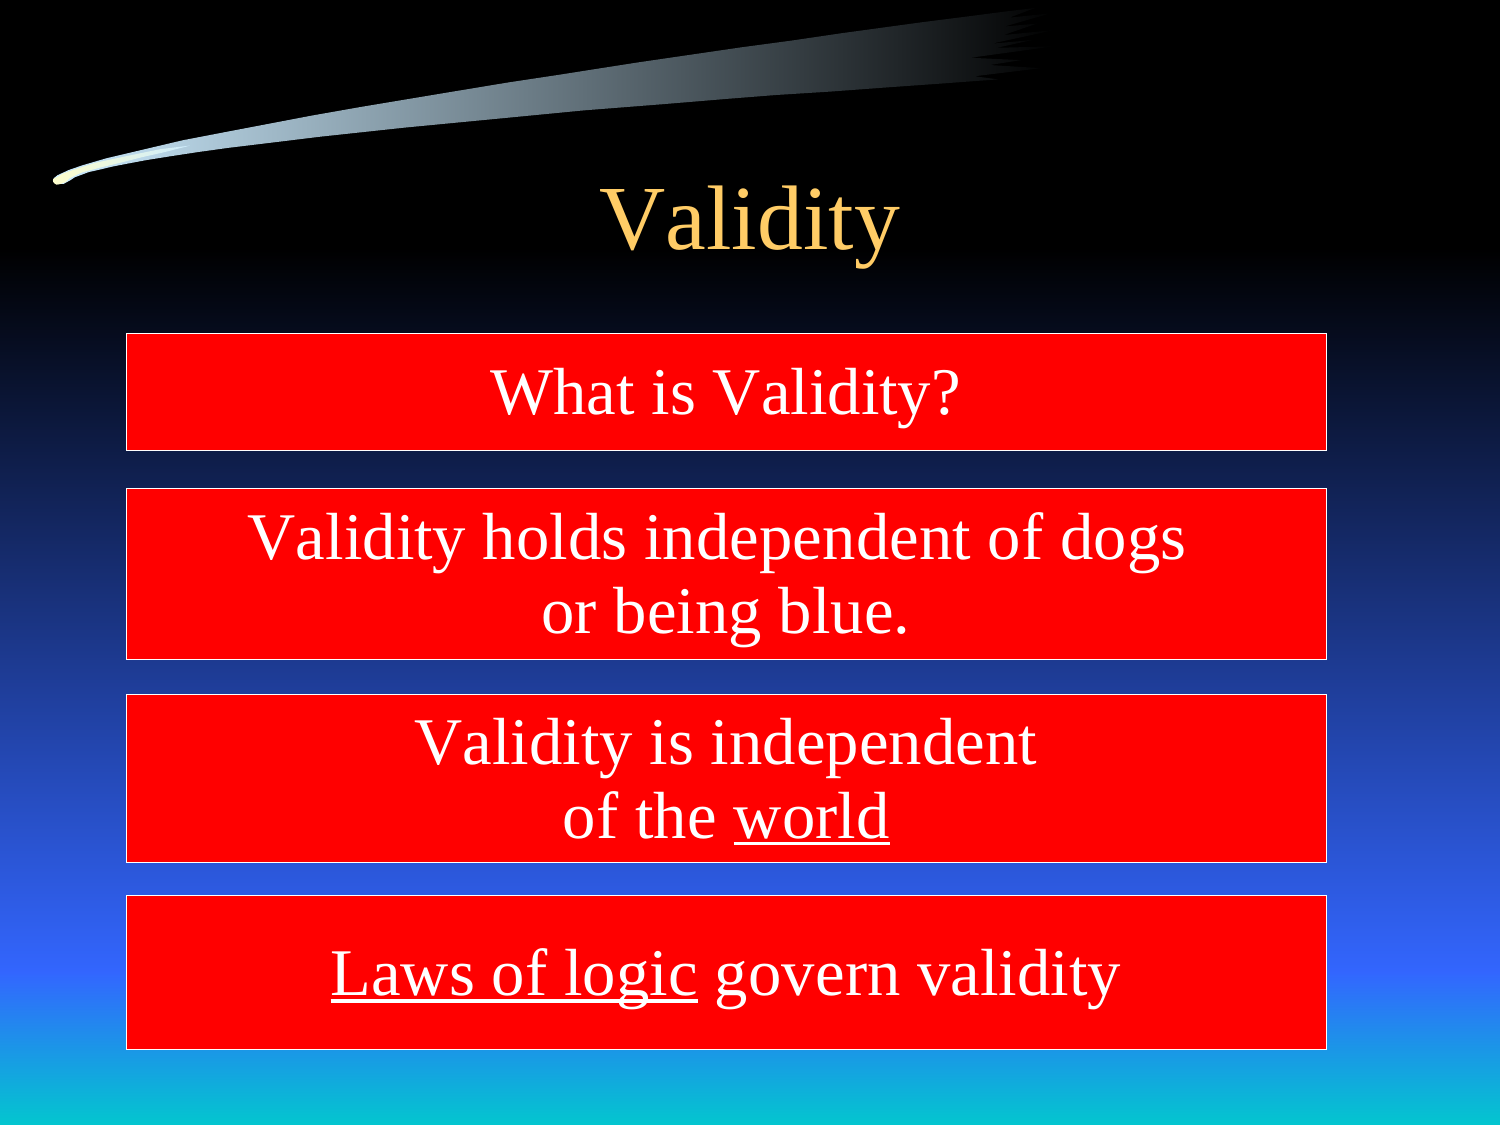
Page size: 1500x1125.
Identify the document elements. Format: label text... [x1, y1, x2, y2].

title Validity [112, 117, 1388, 321]
text_box Laws of logic govern validity [126, 895, 1327, 1050]
text_box Validity holds independent of dogs or being blue. [126, 488, 1327, 660]
text_box What is Validity? [126, 333, 1327, 451]
text_box Validity is independent of the world [126, 694, 1327, 863]
